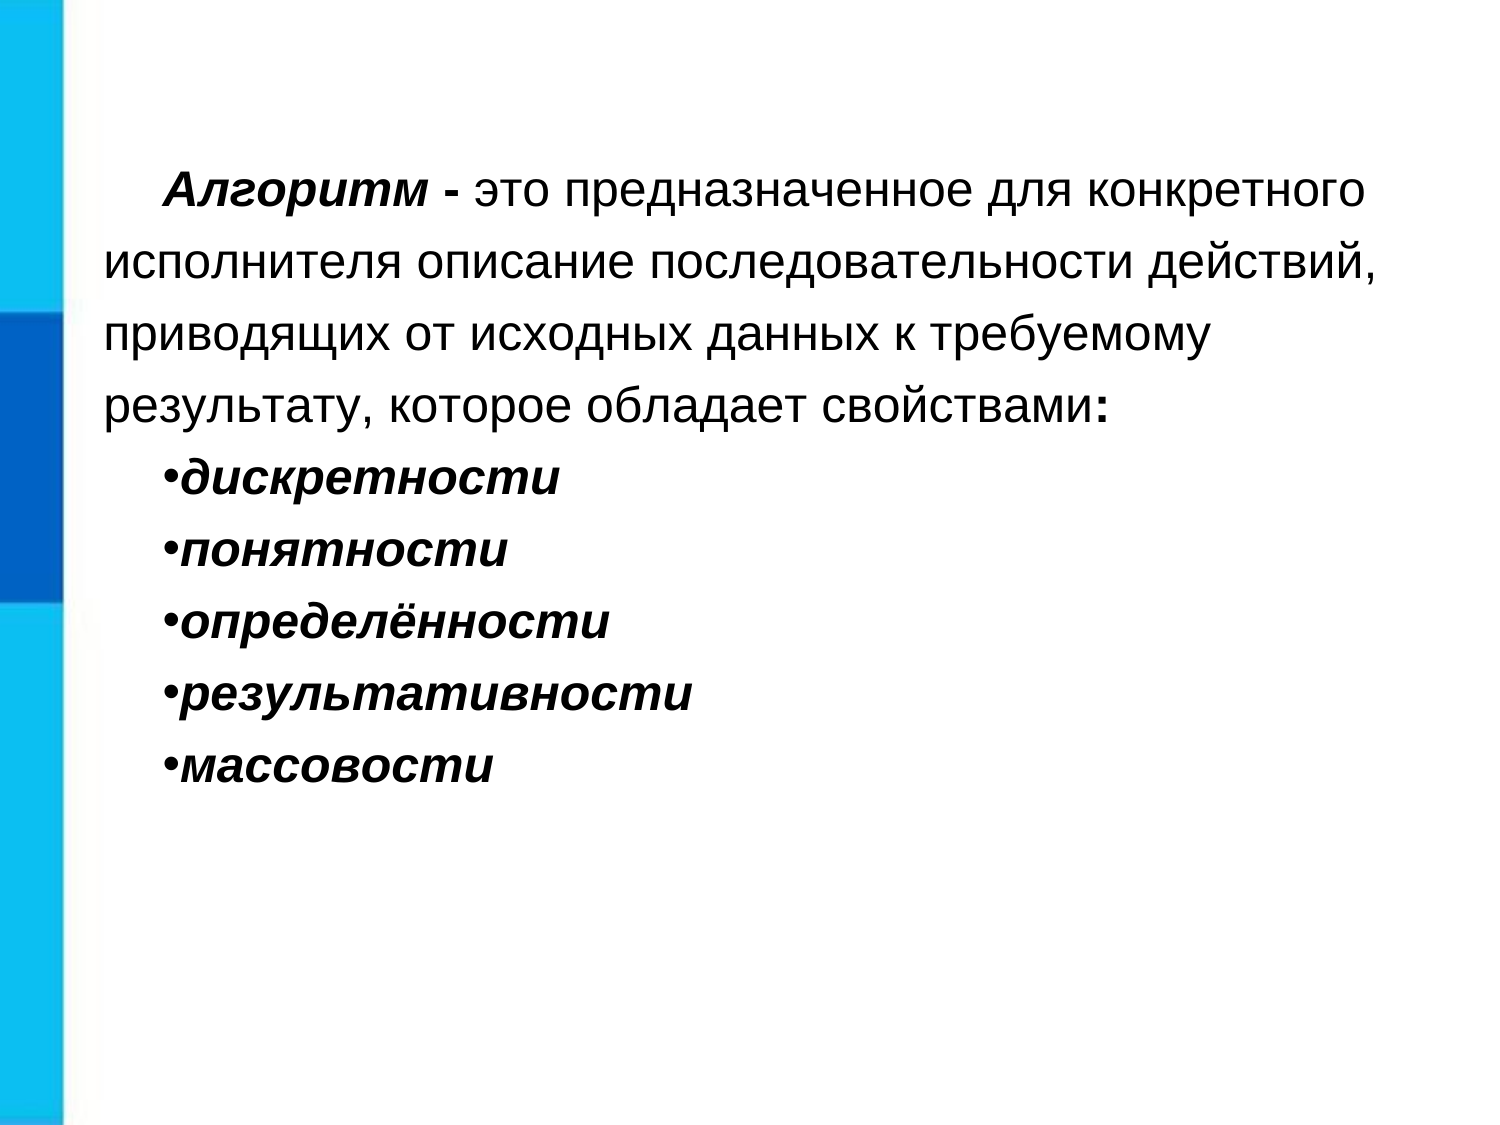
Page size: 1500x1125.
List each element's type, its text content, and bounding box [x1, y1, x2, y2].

picture [0, 0, 1500, 1125]
text_box Алгоритм - это предназначенное для конкретного исполнителя описание последовательности действий, приводящих от исходных данных к требуемому результату, которое обладает свойствами: дискретности понятности определённости результативности массовости [88, 137, 1459, 801]
